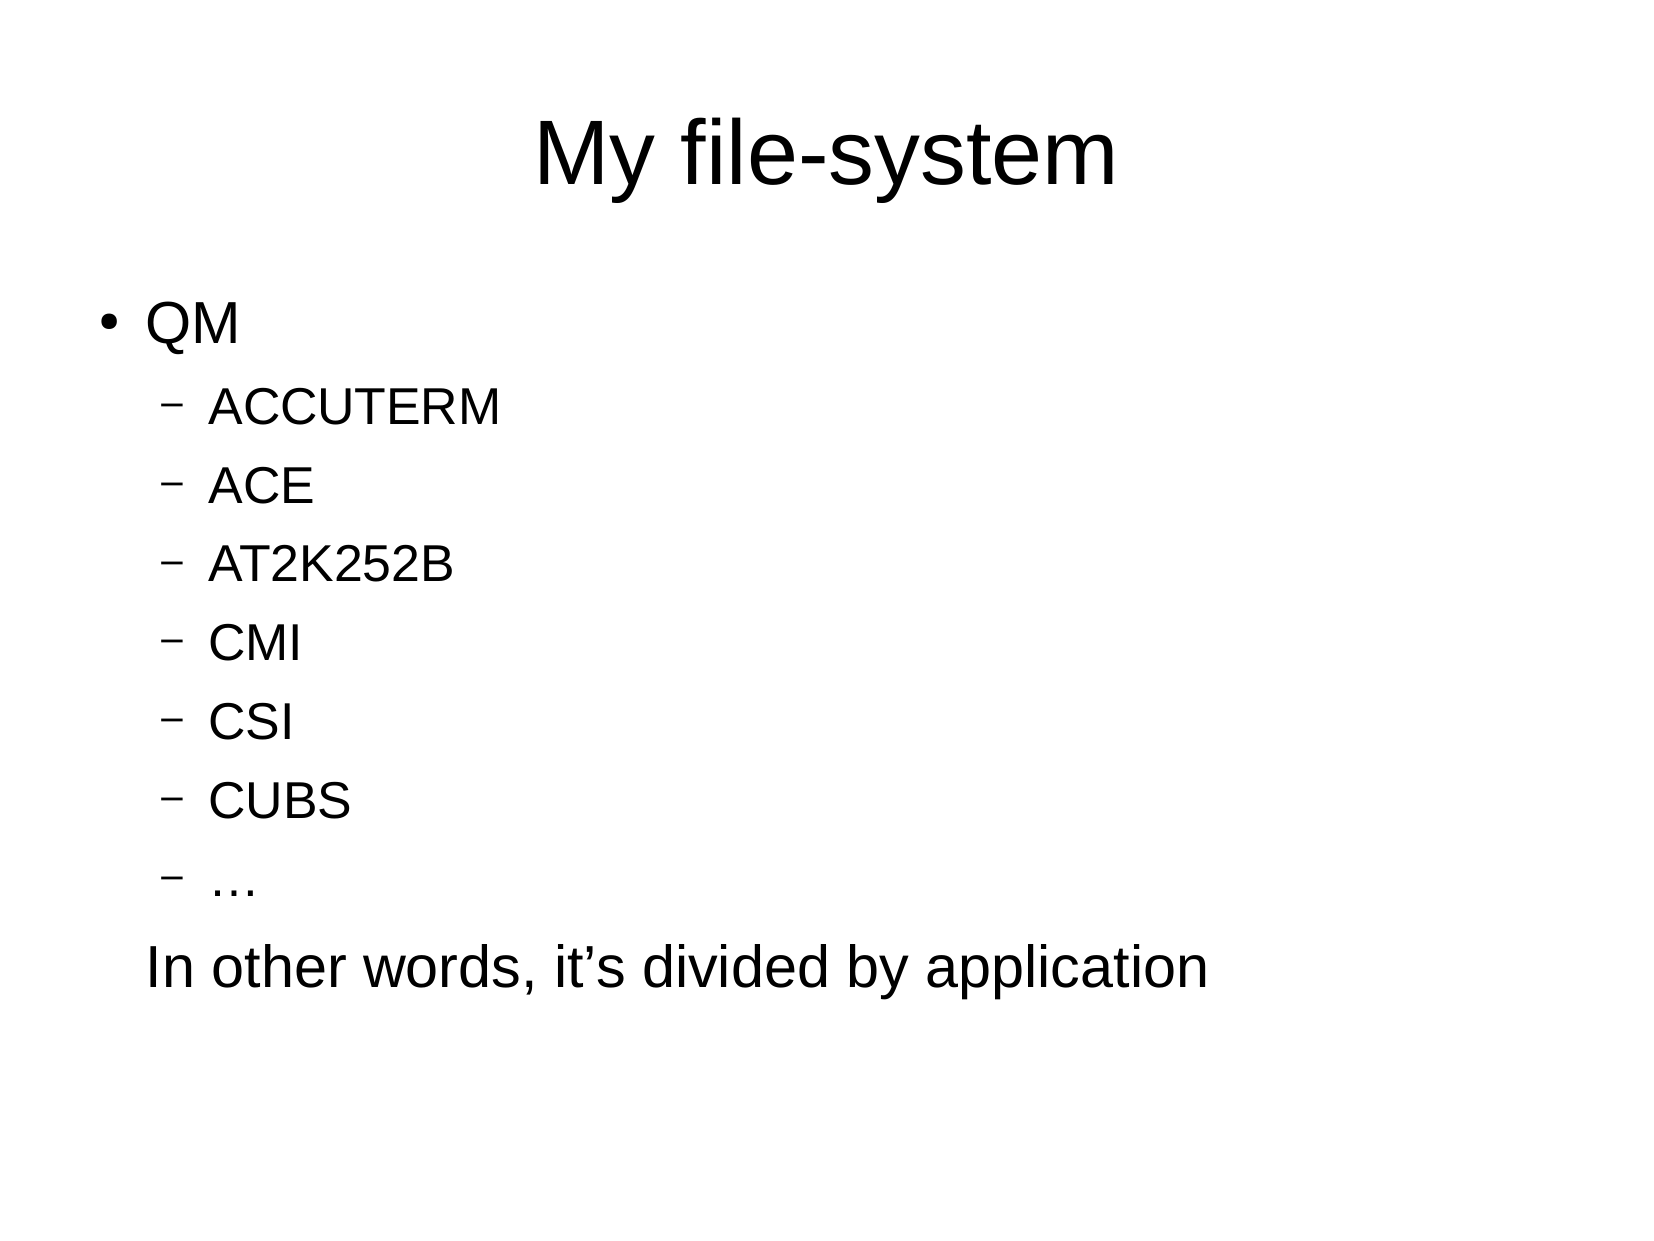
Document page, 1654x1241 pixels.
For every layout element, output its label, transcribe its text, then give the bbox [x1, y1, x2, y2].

list QM ACCUTERM ACE AT2K252B CMI CSI CUBS … In other words, it’s divided by application [82, 290, 1571, 1010]
title My file-system [82, 49, 1571, 257]
